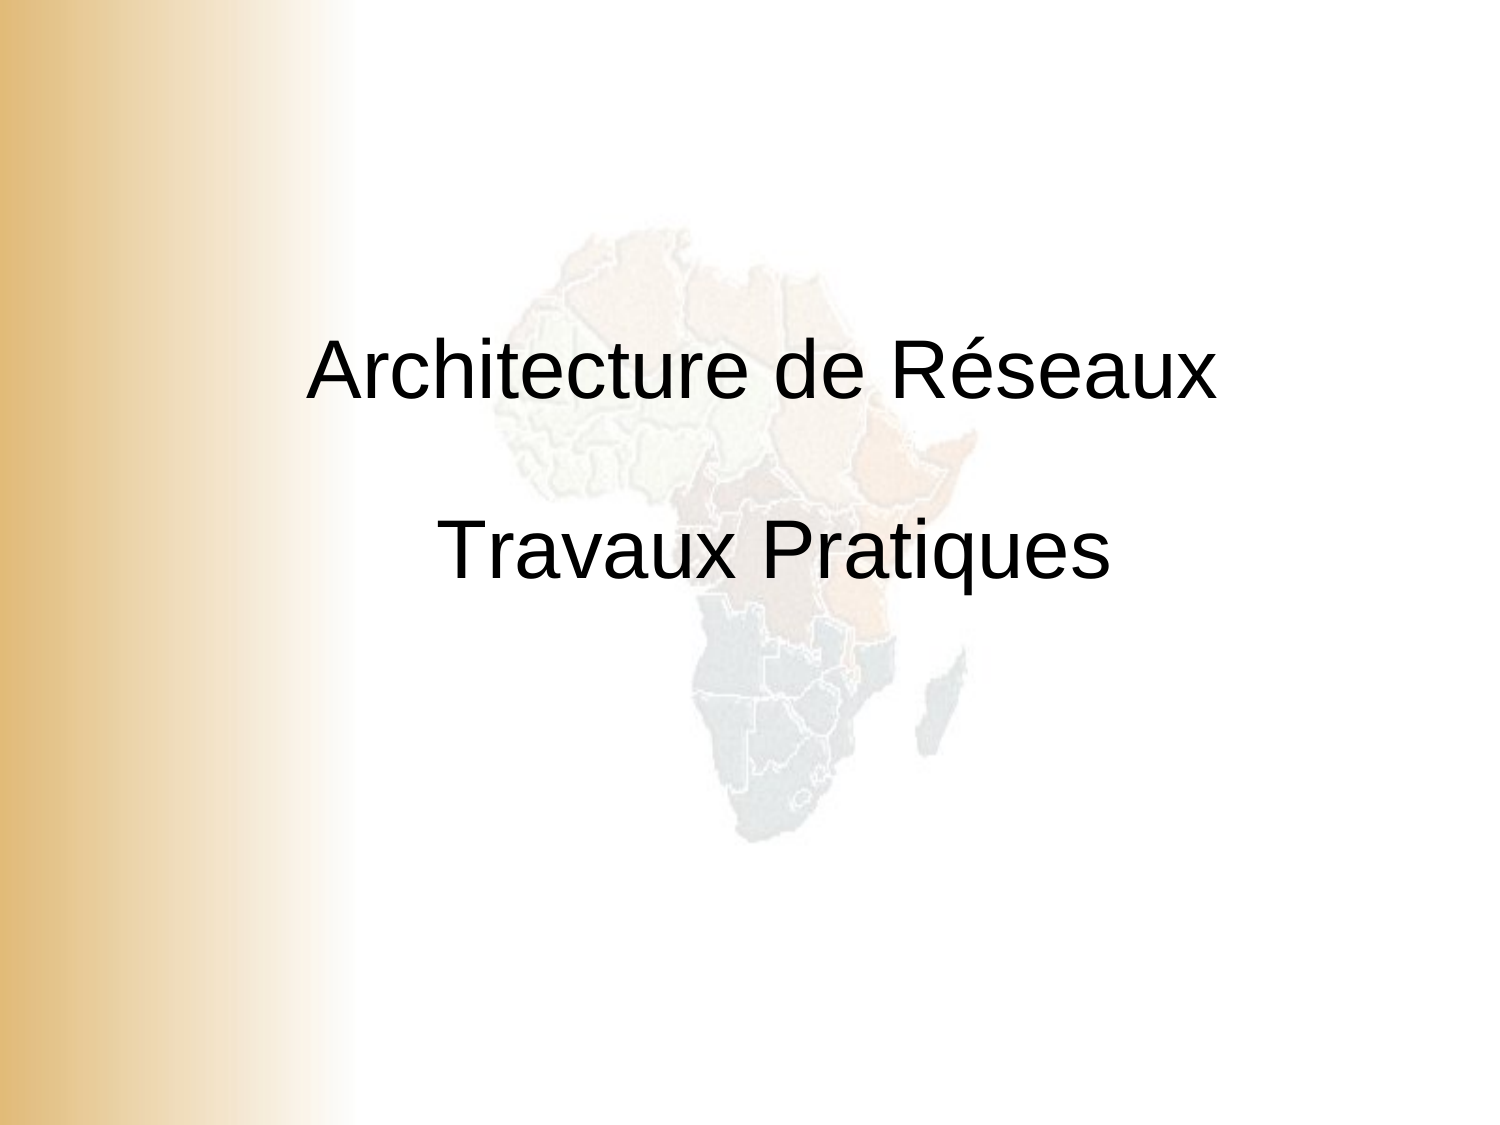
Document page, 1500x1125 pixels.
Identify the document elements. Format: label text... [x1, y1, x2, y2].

title Architecture de Réseaux Travaux Pratiques [134, 319, 1415, 603]
picture [0, 0, 1500, 1125]
text_box [70, 687, 1439, 817]
